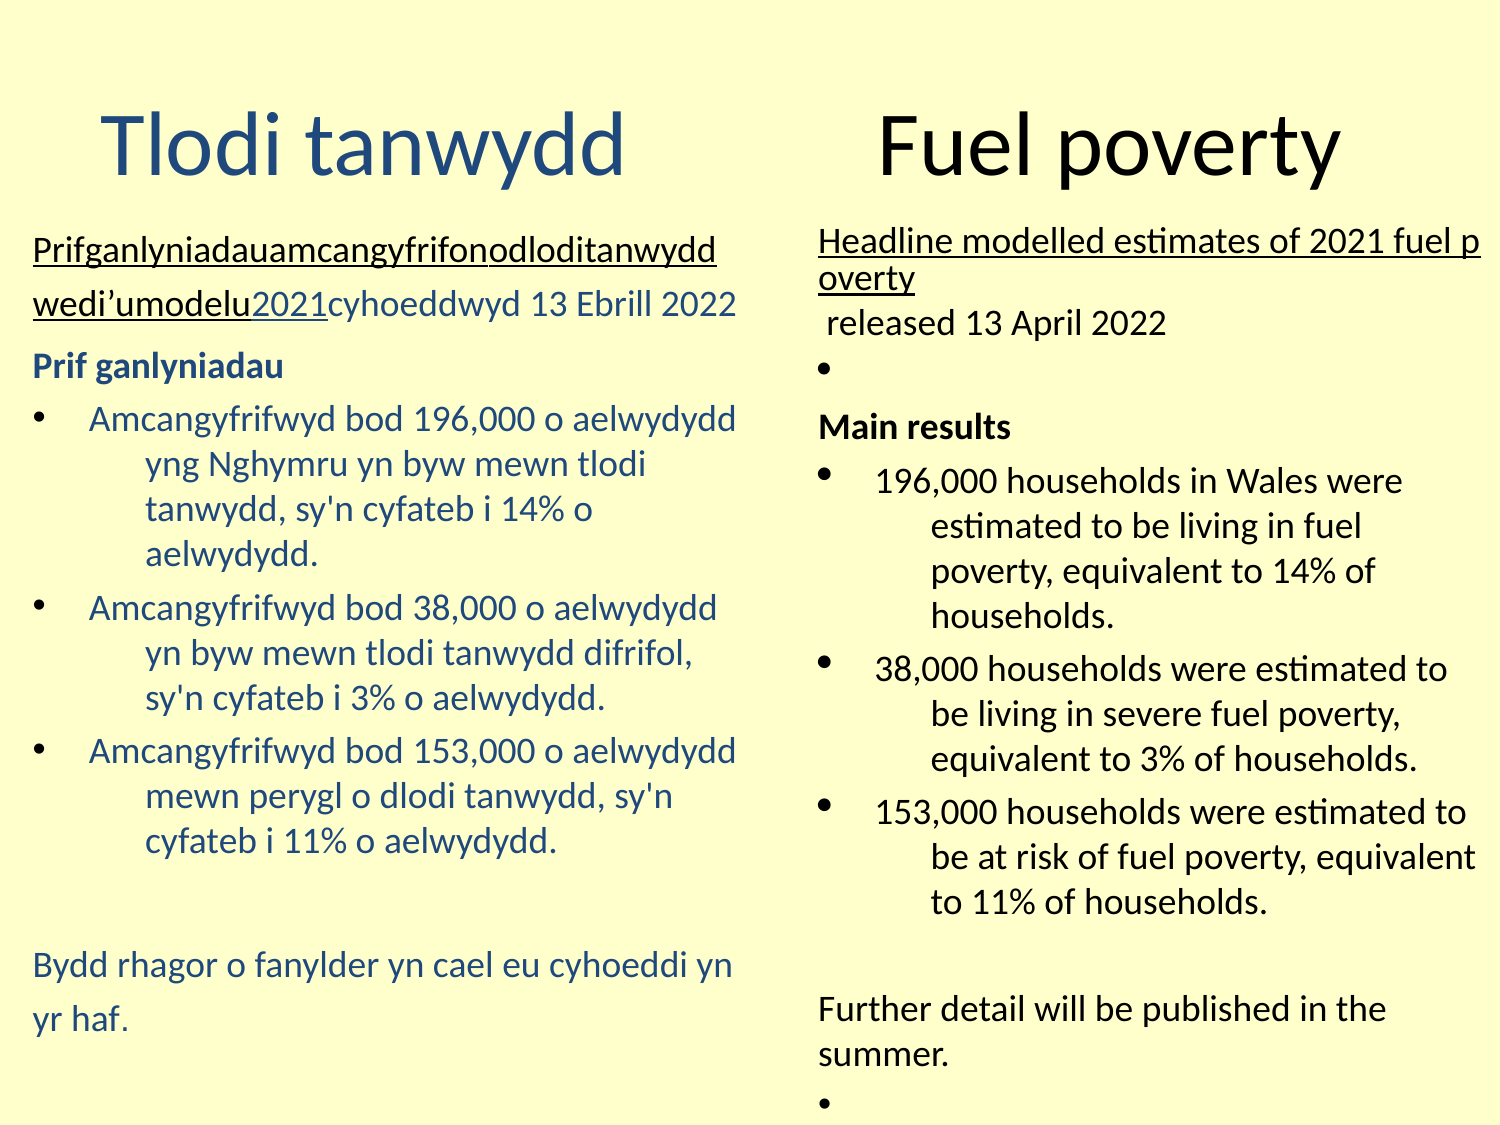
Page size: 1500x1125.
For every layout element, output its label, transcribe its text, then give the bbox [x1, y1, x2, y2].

title Tlodi tanwydd Fuel poverty [17, 45, 1426, 233]
text_box Prif ganlyniadau amcangyfrifon o dlodi tanwydd wedi’u modelu 2021 cyhoeddwyd 13 Ebrill 2022 Prif ganlyniadau Amcangyfrifwyd bod 196,000 o aelwydydd yng Nghymru yn byw mewn tlodi tanwydd, sy'n cyfateb i 14% o aelwydydd. Amcangyfrifwyd bod 38,000 o aelwydydd yn byw mewn tlodi tanwydd difrifol, sy'n cyfateb i 3% o aelwydydd. Amcangyfrifwyd bod 153,000 o aelwydydd mewn perygl o dlodi tanwydd, sy'n cyfateb i 11% o aelwydydd. Bydd rhagor o fanylder yn cael eu cyhoeddi yn yr haf. [17, 208, 762, 1095]
list Headline modelled estimates of 2021 fuel poverty released 13 April 2022 Main results 196,000 households in Wales were estimated to be living in fuel poverty, equivalent to 14% of households. 38,000 households were estimated to be living in severe fuel poverty, equivalent to 3% of households. 153,000 households were estimated to be at risk of fuel poverty, equivalent to 11% of households. Further detail will be published in the summer. [803, 208, 1500, 1048]
